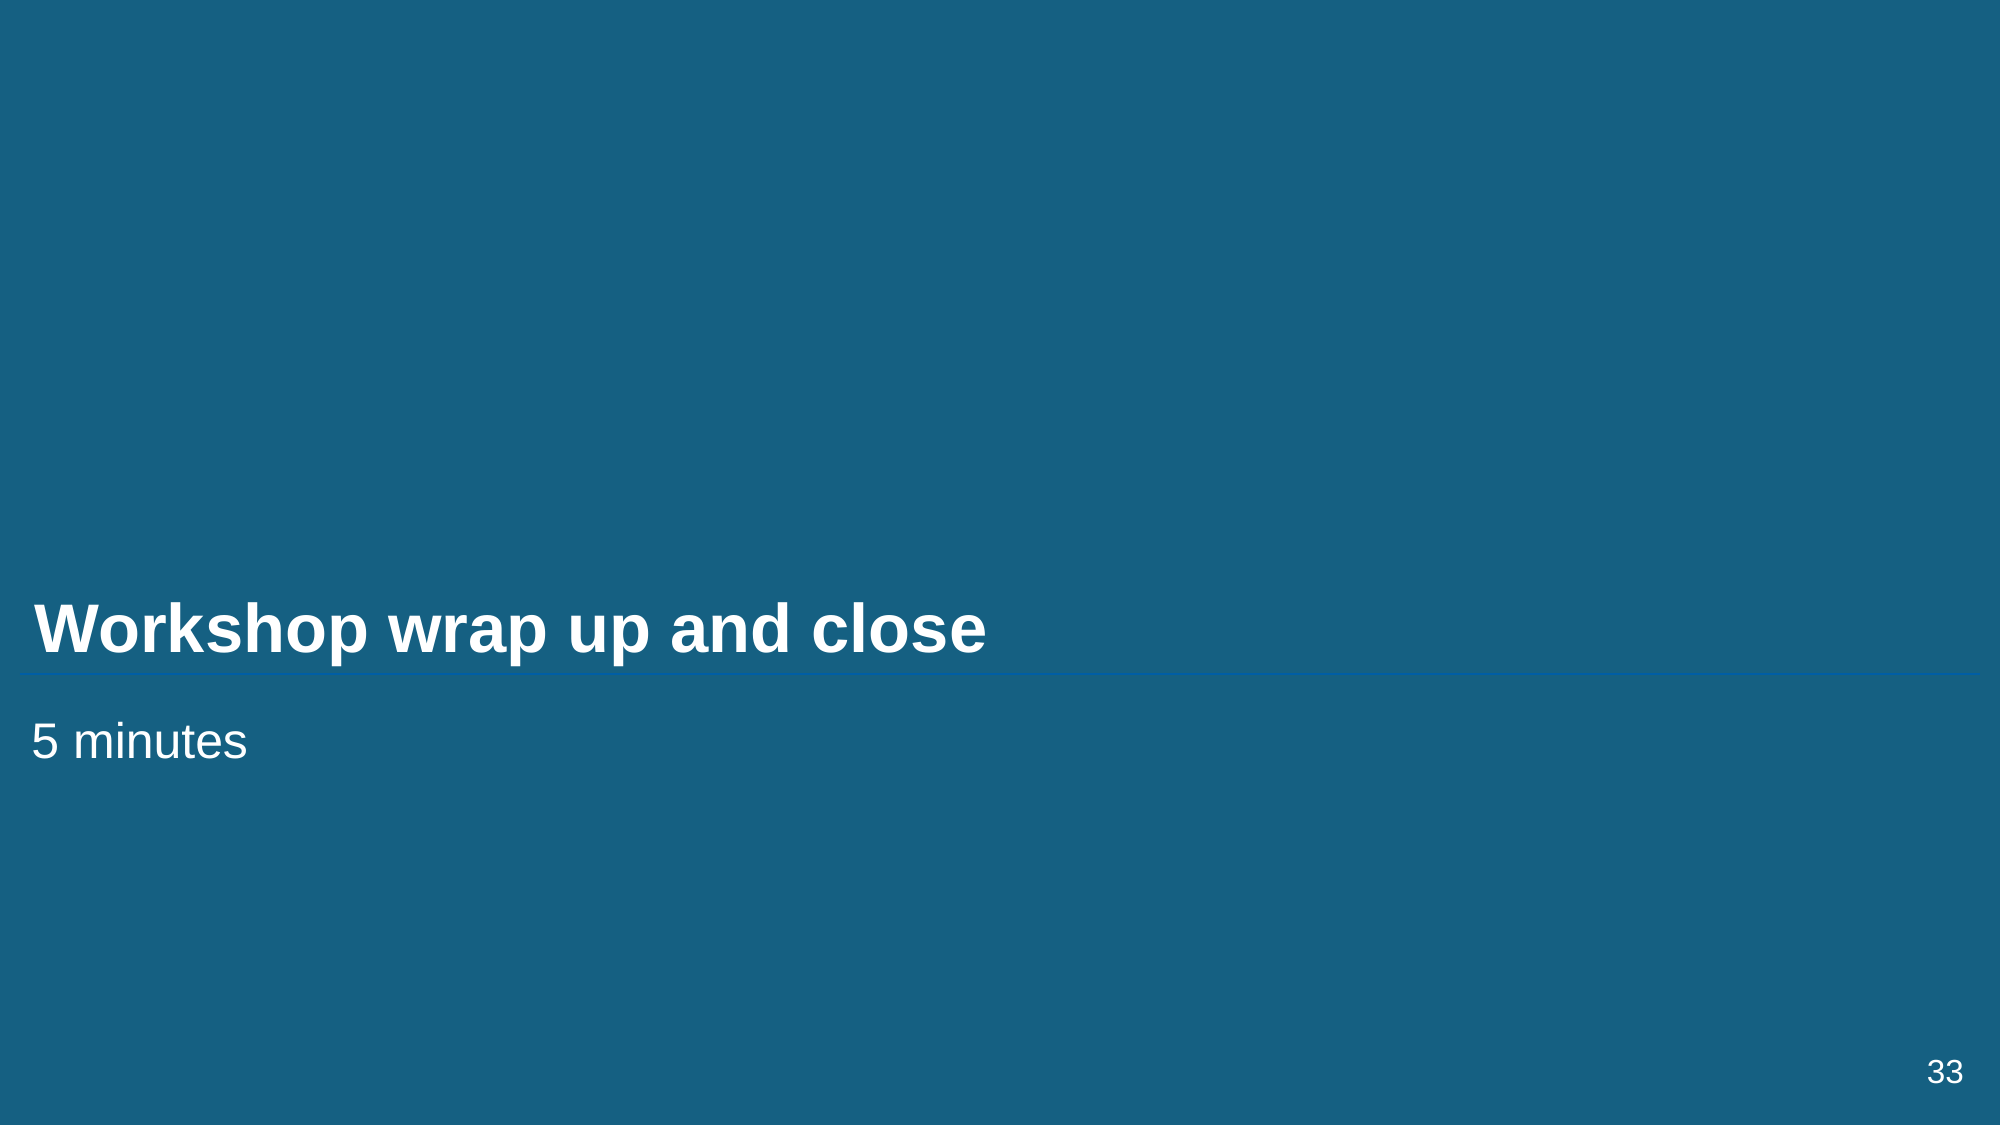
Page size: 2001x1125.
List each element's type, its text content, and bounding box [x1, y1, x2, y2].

text_box [1911, 1042, 1983, 1103]
text_box 5 minutes [20, 694, 1313, 1073]
title Workshop wrap up and close [19, 208, 1429, 675]
